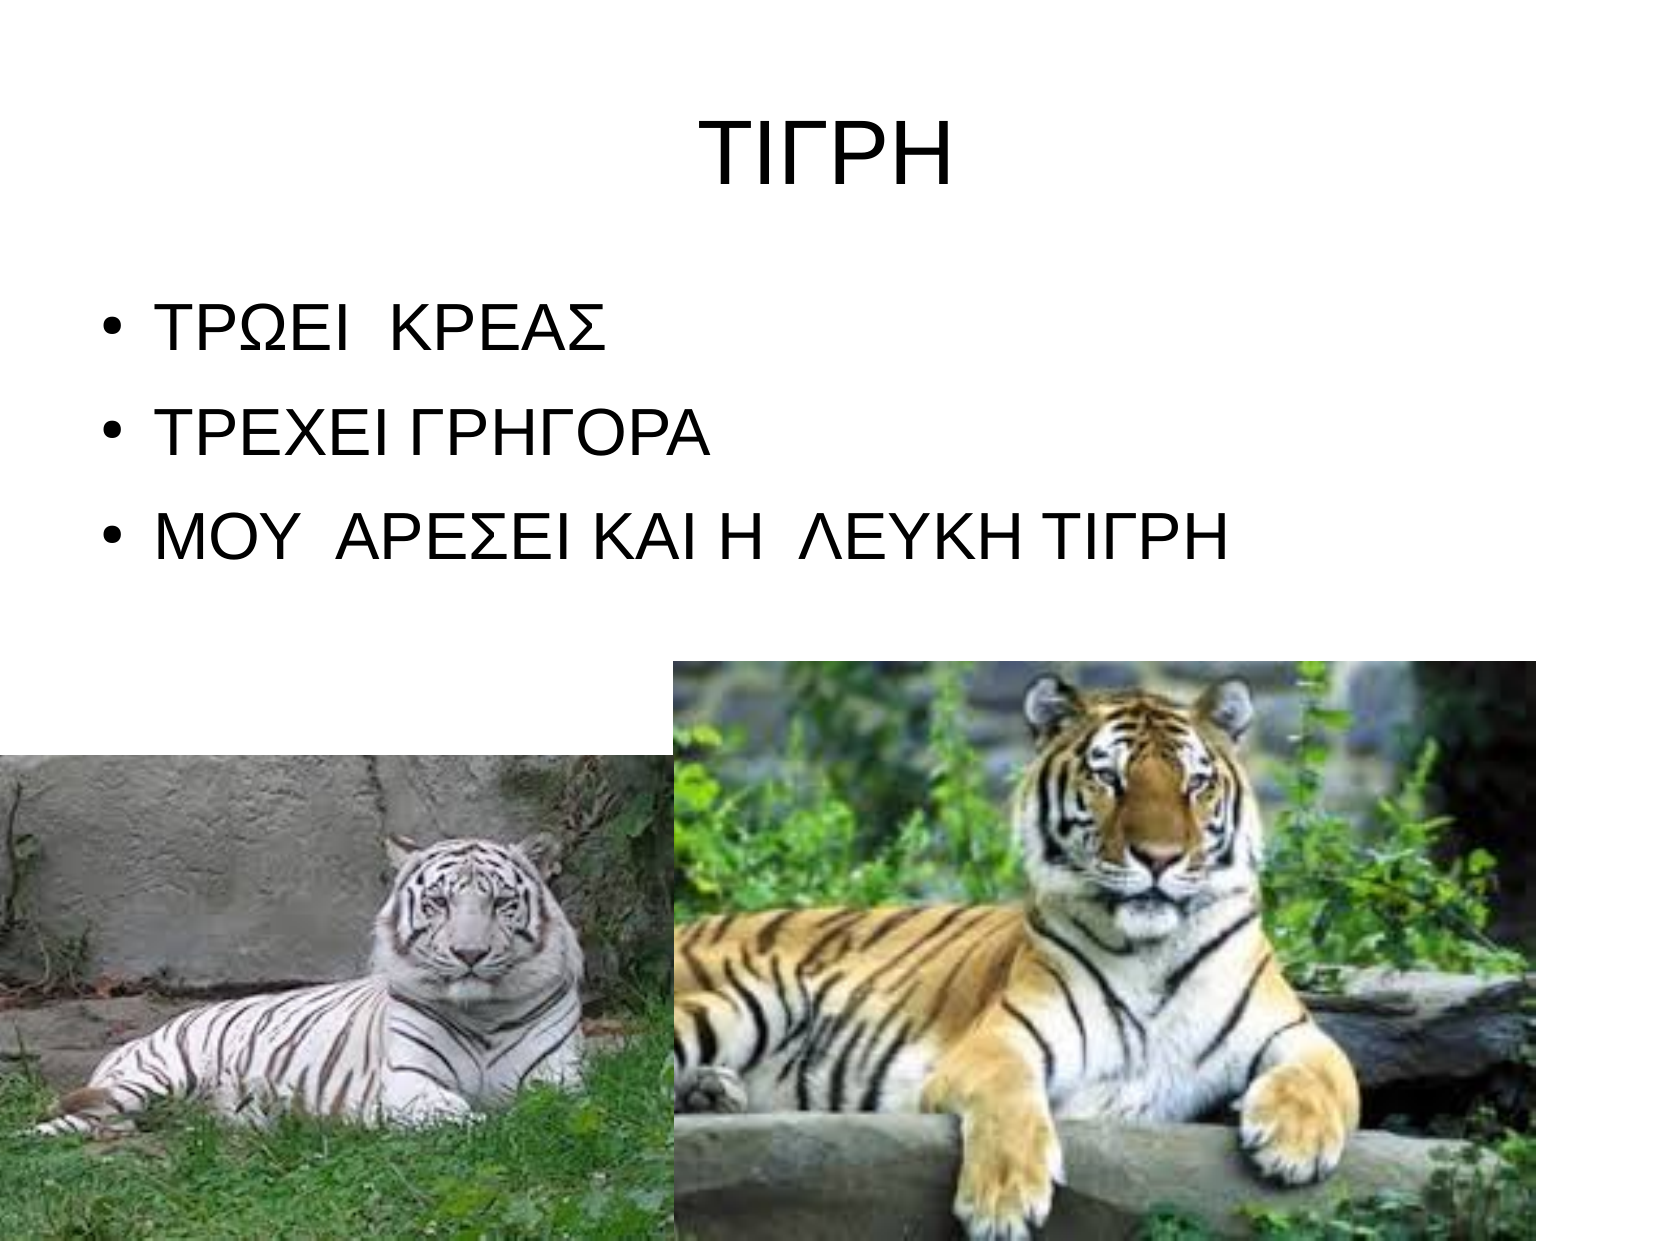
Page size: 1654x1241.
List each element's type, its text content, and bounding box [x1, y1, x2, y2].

list ΤΡΩΕΙ ΚΡΕΑΣ ΤΡΕΧΕΙ ΓΡΗΓΟΡΑ ΜΟΥ ΑΡΕΣΕΙ ΚΑΙ Η ΛΕΥΚΗ ΤΙΓΡΗ [82, 290, 1571, 1109]
title ΤΙΓΡΗ [82, 49, 1571, 257]
picture [0, 661, 1536, 1241]
